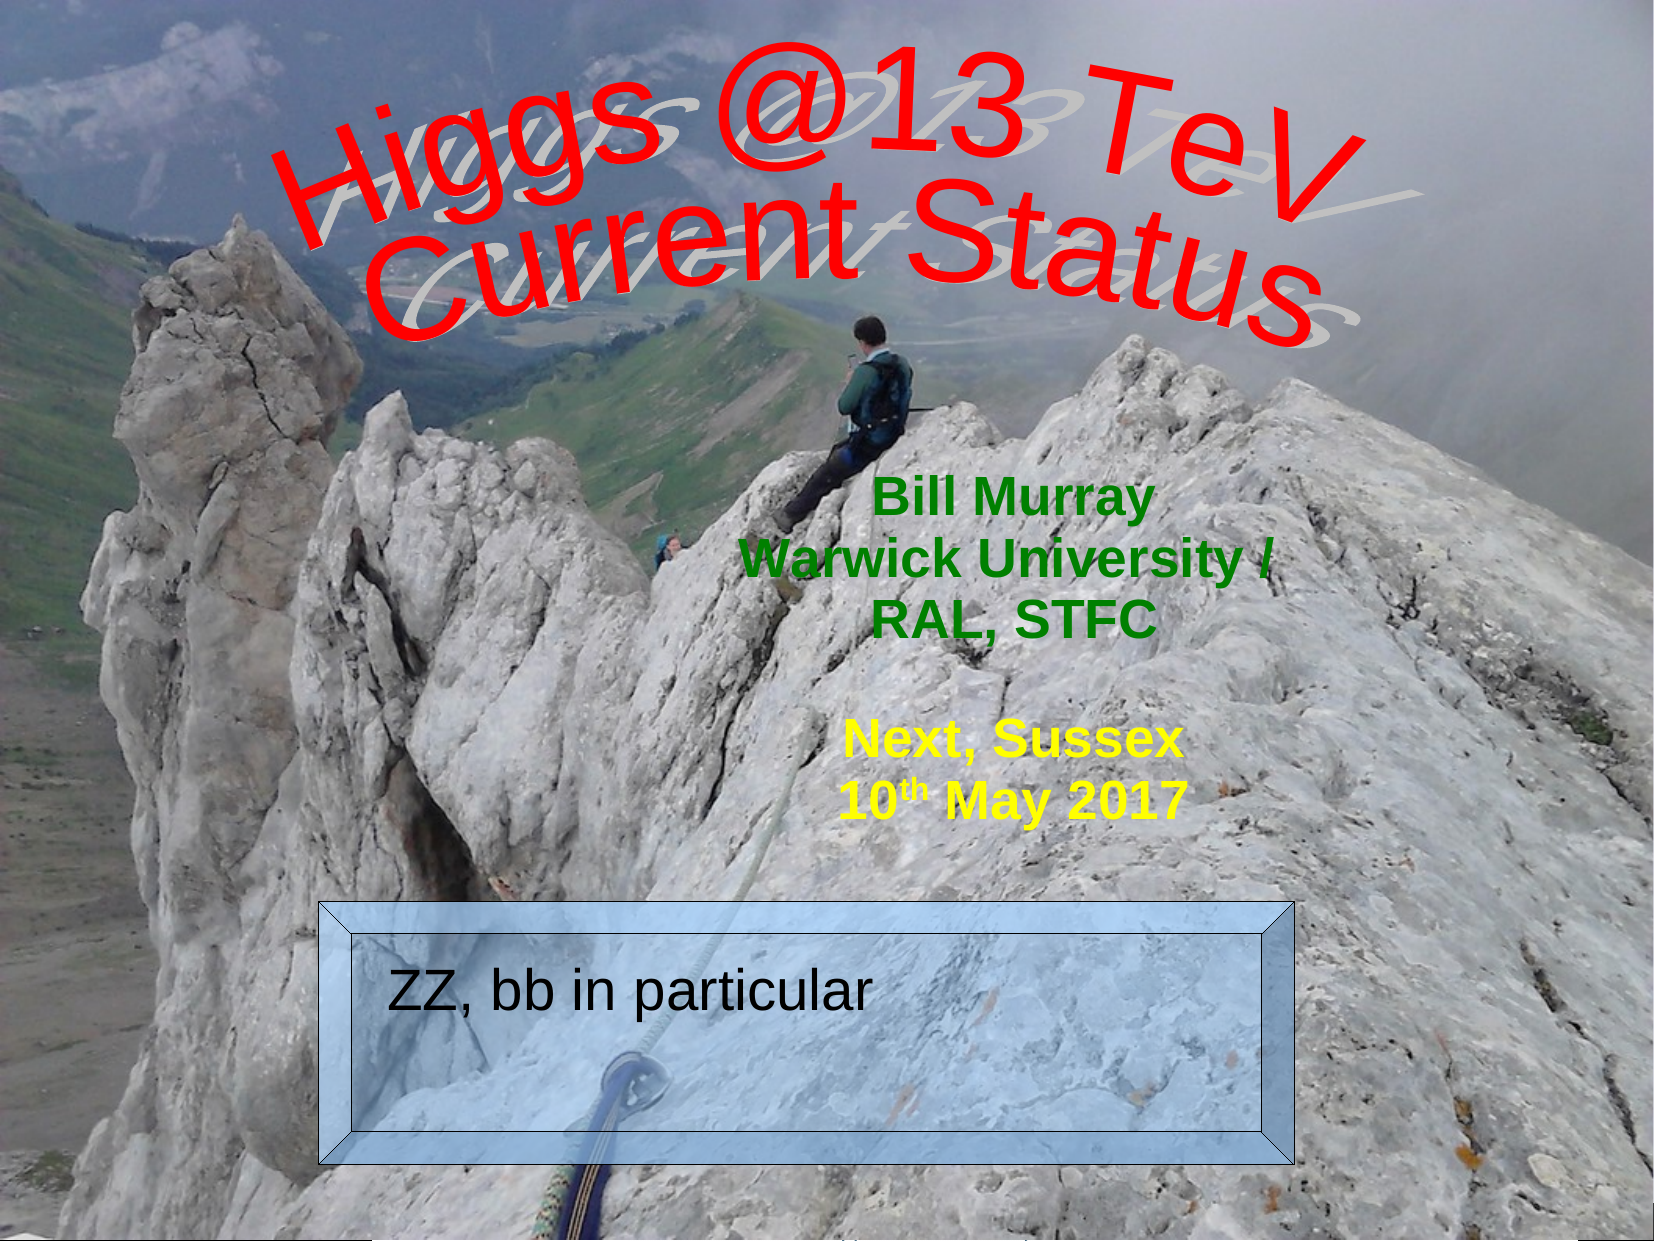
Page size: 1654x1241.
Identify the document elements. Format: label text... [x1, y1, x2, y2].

text_box [319, 901, 1295, 1165]
text_box Bill Murray Warwick University / RAL, STFC Next, Sussex 10th May 2017 [723, 457, 1306, 839]
picture [0, 0, 1654, 1241]
list ZZ, bb in particular [369, 957, 1242, 1114]
